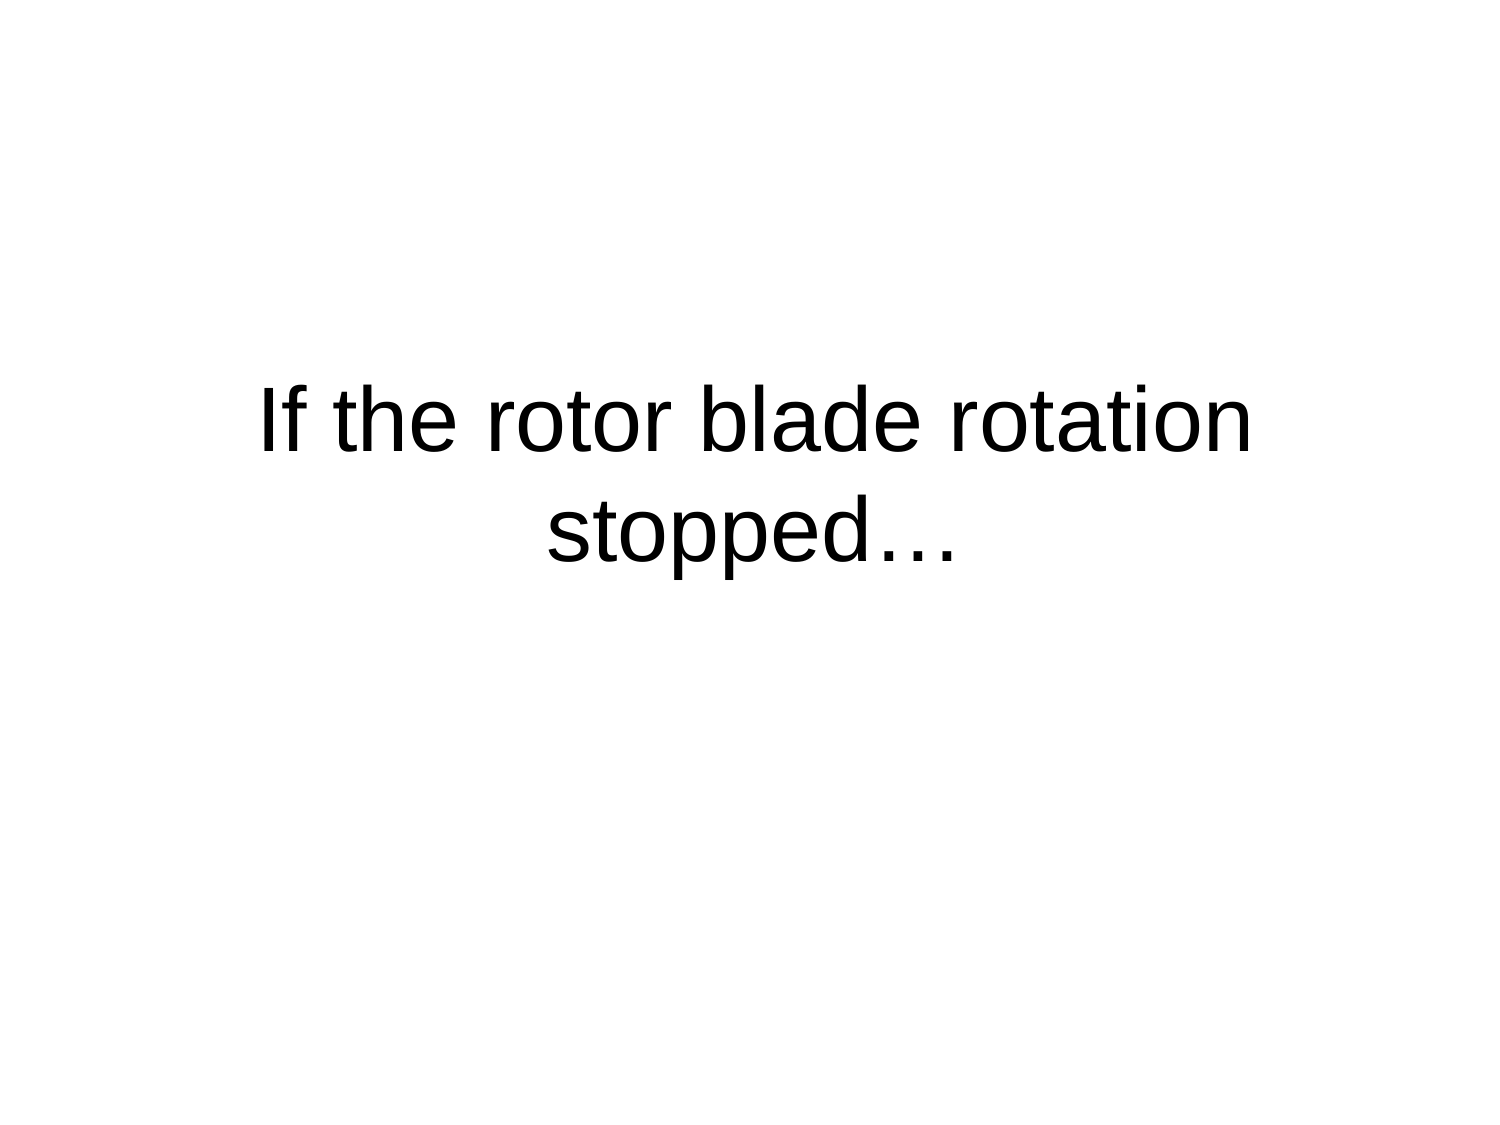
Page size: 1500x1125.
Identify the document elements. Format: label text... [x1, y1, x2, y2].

title If the rotor blade rotation stopped… [64, 349, 1447, 591]
